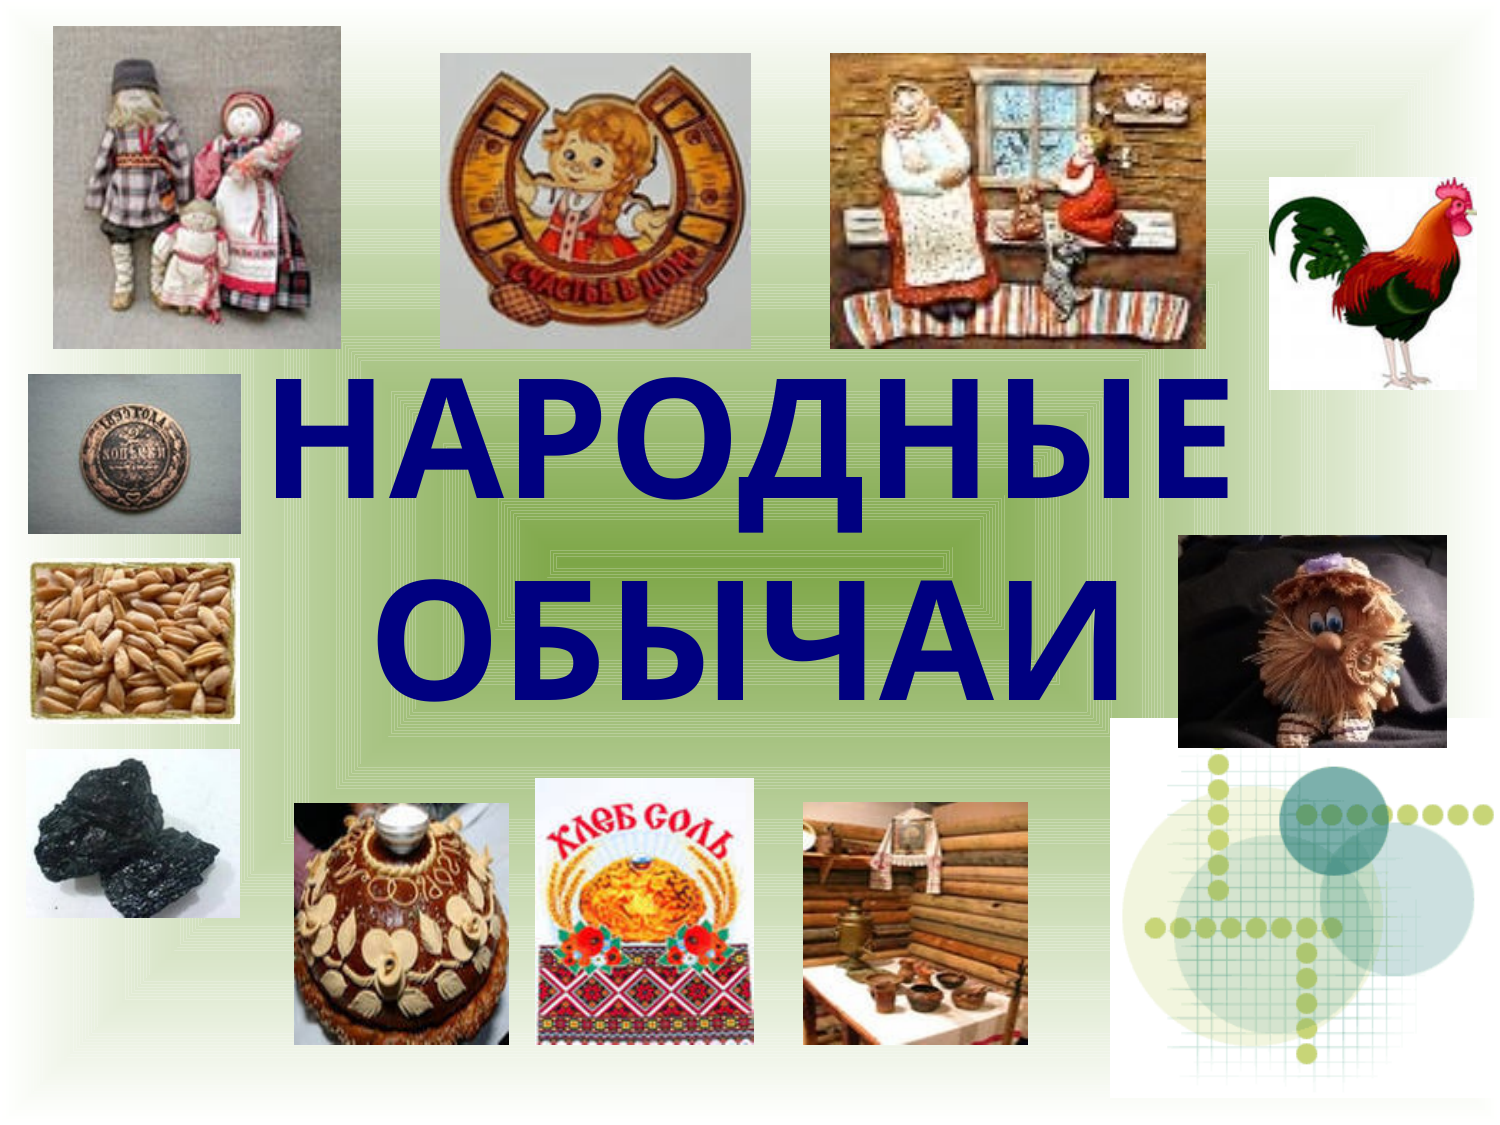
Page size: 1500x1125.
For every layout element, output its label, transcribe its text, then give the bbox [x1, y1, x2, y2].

picture [535, 778, 754, 1045]
picture [803, 802, 1028, 1045]
picture [26, 558, 240, 724]
picture [1269, 177, 1477, 390]
picture [28, 375, 241, 534]
picture [26, 750, 240, 918]
text_box НАРОДНЫЕ ОБЫЧАИ [26, 99, 1474, 965]
picture [53, 26, 341, 349]
picture [830, 53, 1206, 349]
picture [294, 803, 509, 1045]
picture [1178, 535, 1447, 748]
picture [440, 53, 751, 349]
